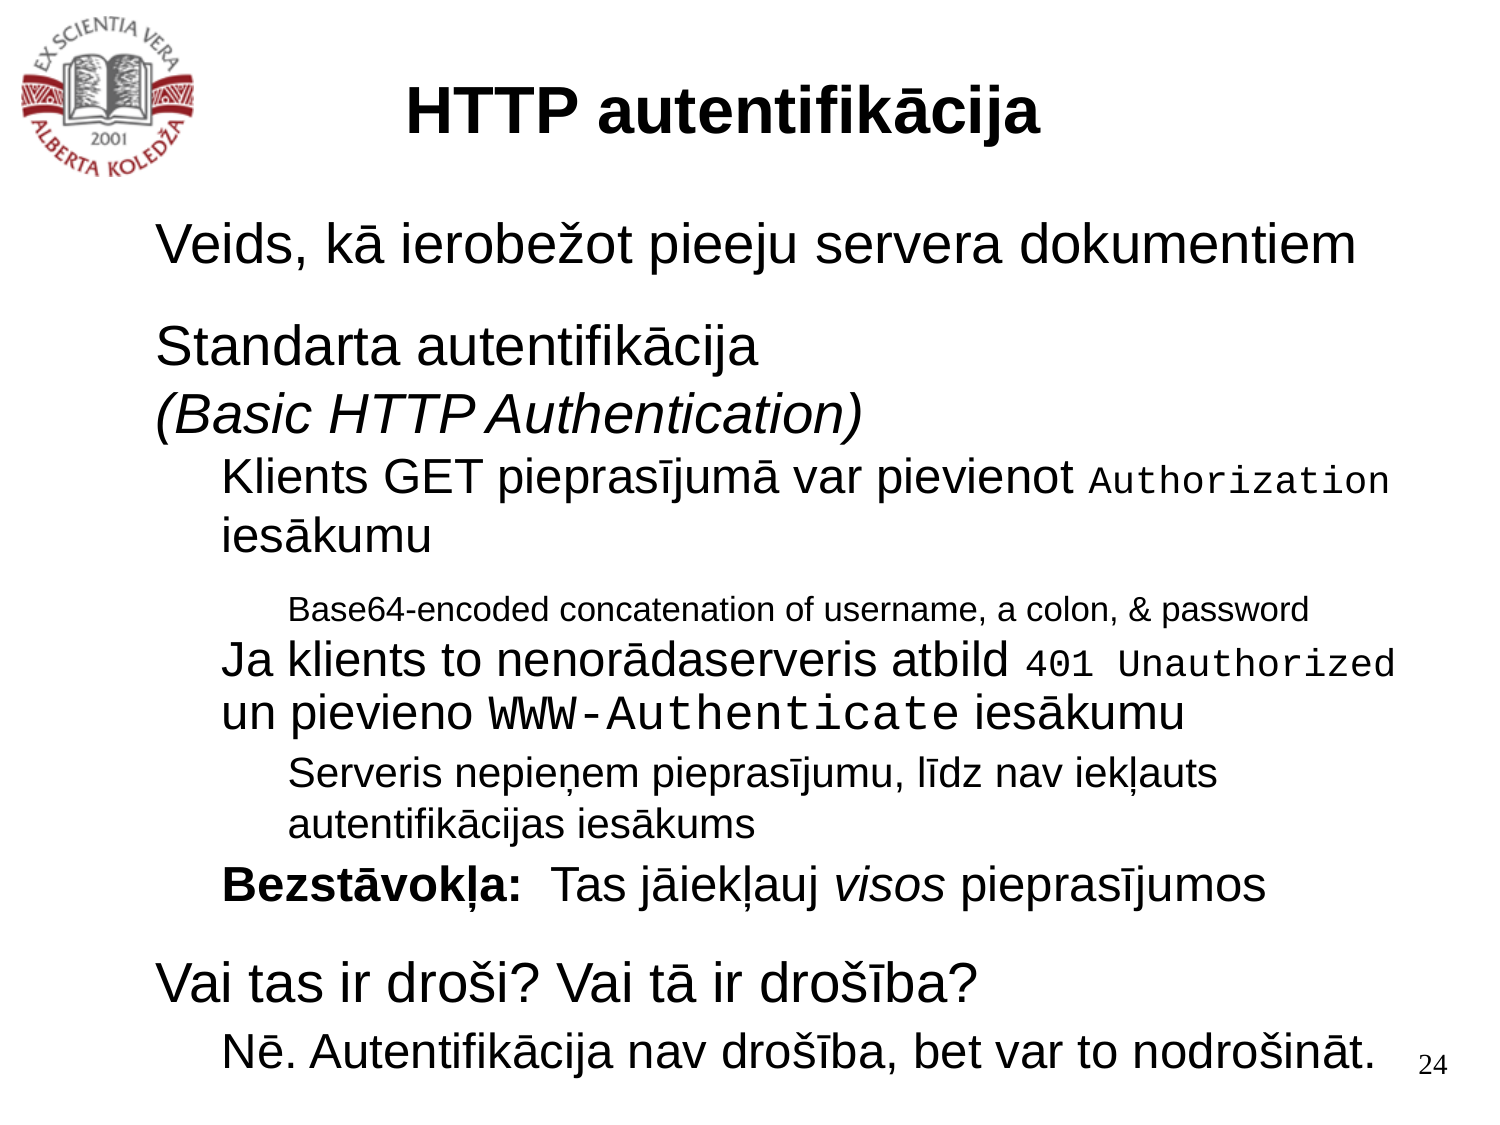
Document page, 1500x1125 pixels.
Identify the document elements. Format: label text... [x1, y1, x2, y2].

list Veids, kā ierobežot pieeju servera dokumentiem Standarta autentifikācija (Basic HTTP Authentication) Klients GET pieprasījumā var pievienot Authorization iesākumu Base64-encoded concatenation of username, a colon, & password Ja klients to nenorādaserveris atbild 401 Unauthorized un pievieno WWW-Authenticate iesākumu Serveris nepieņem pieprasījumu, līdz nav iekļauts autentifikācijas iesākums Bezstāvokļa: Tas jāiekļauj visos pieprasījumos Vai tas ir droši? Vai tā ir drošība? Nē. Autentifikācija nav drošība, bet var to nodrošināt. [74, 200, 1463, 1101]
picture [21, 16, 194, 177]
title HTTP autentifikācija [50, 37, 1374, 176]
